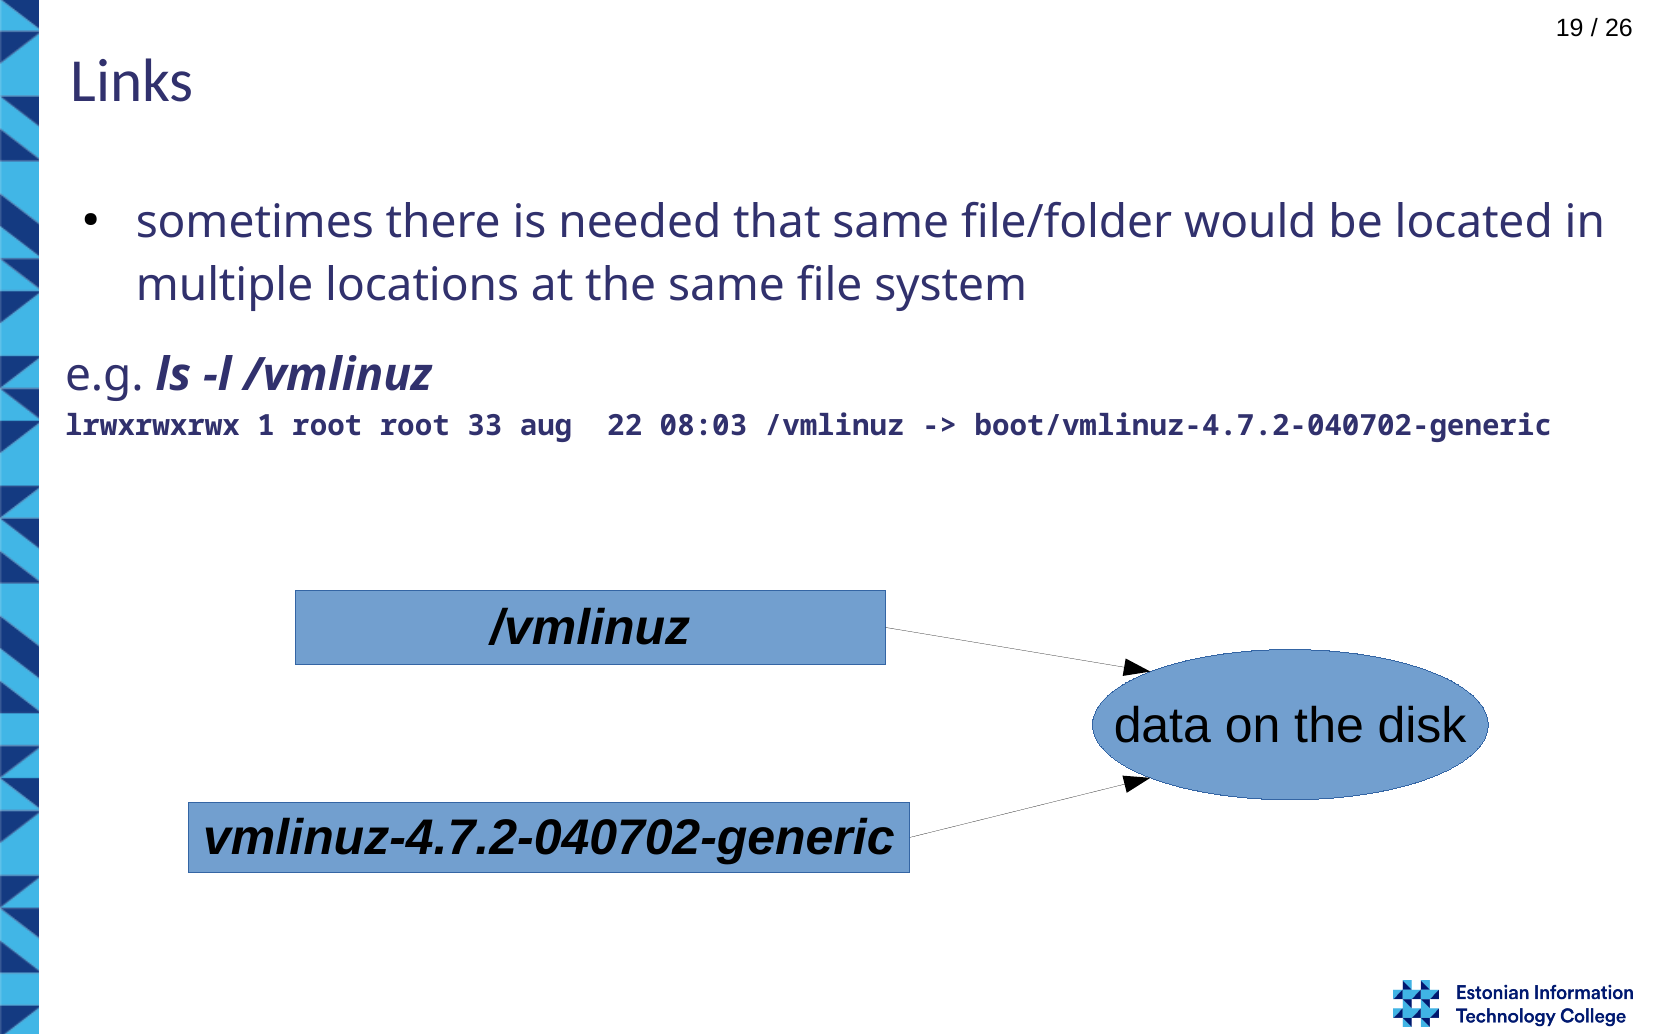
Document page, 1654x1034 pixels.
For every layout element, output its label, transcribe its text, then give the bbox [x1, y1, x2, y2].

text_box vmlinuz-4.7.2-040702-generic [188, 802, 910, 873]
title Links [70, 41, 1630, 130]
picture [1393, 980, 1633, 1027]
list sometimes there is needed that same file/folder would be located in multiple locations at the same file system e.g. ls -l /vmlinuz lrwxrwxrwx 1 root root 33 aug 22 08:03 /vmlinuz -> boot/vmlinuz-4.7.2-040702-generic [64, 188, 1613, 538]
text_box data on the disk [1092, 649, 1489, 800]
text_box /vmlinuz [295, 590, 886, 665]
